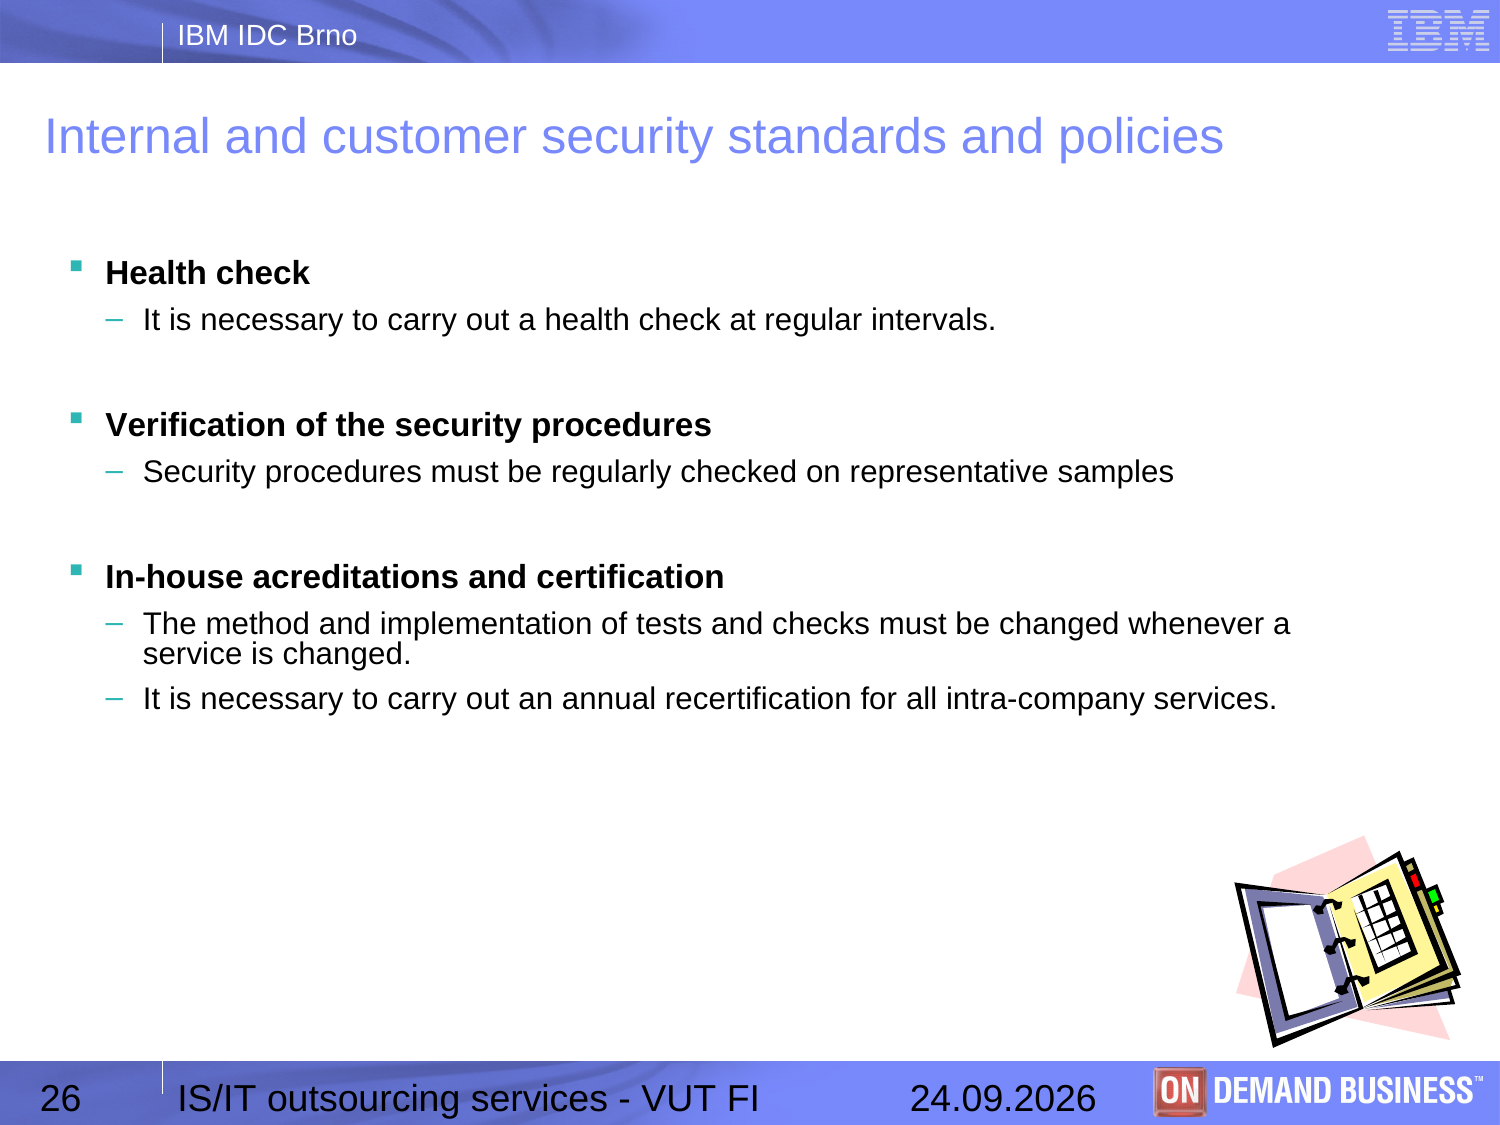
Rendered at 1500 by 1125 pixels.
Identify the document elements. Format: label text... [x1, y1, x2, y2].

picture [0, 1061, 1500, 1125]
picture [1234, 834, 1464, 1050]
picture [0, 0, 1500, 63]
list Health check It is necessary to carry out a health check at regular intervals. Verification of the security procedures Security procedures must be regularly checked on representative samples In-house acreditations and certification The method and implementation of tests and checks must be changed whenever a service is changed. It is necessary to carry out an annual recertification for all intra-company services. [53, 196, 1329, 837]
title Internal and customer security standards and policies [29, 90, 1383, 172]
